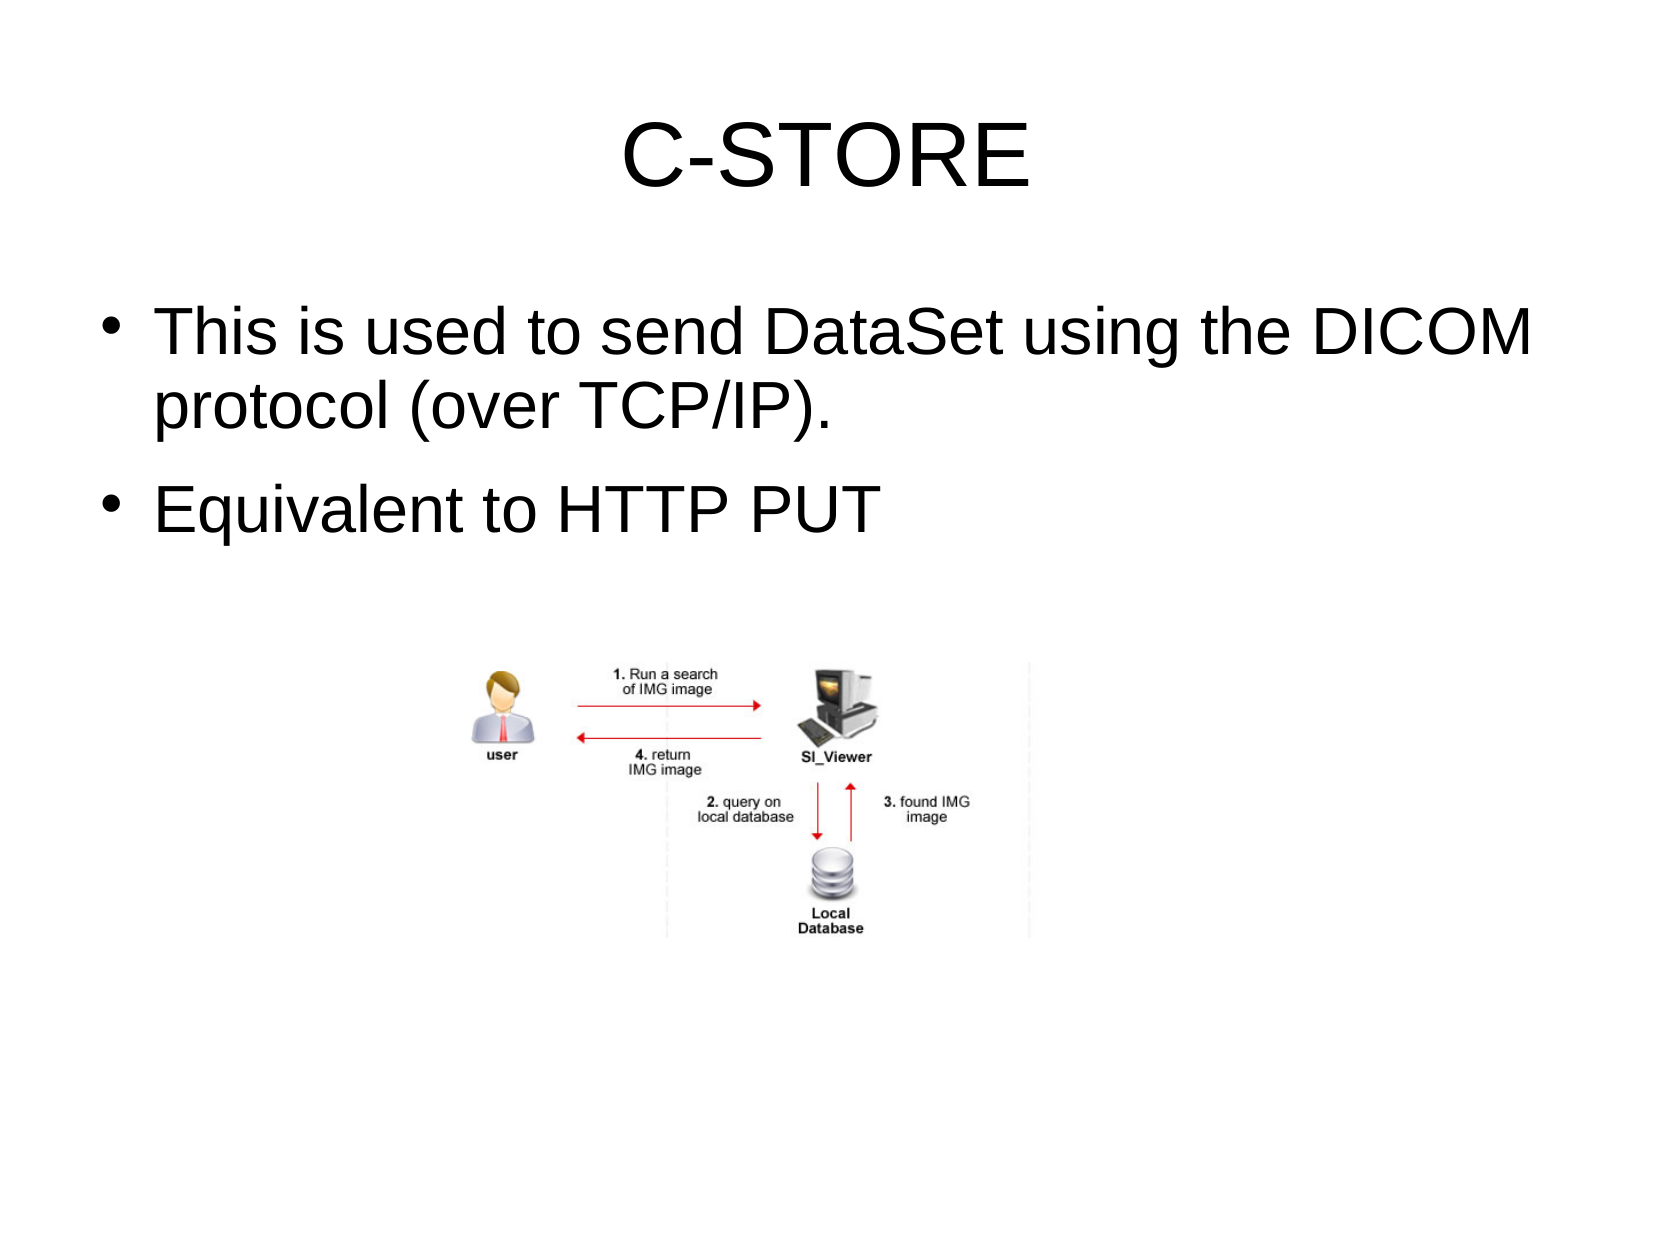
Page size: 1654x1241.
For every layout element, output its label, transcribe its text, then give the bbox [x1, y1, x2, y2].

title C-STORE [82, 56, 1571, 249]
picture [470, 662, 1238, 938]
list This is used to send DataSet using the DICOM protocol (over TCP/IP). Equivalent to HTTP PUT [82, 290, 1571, 1109]
